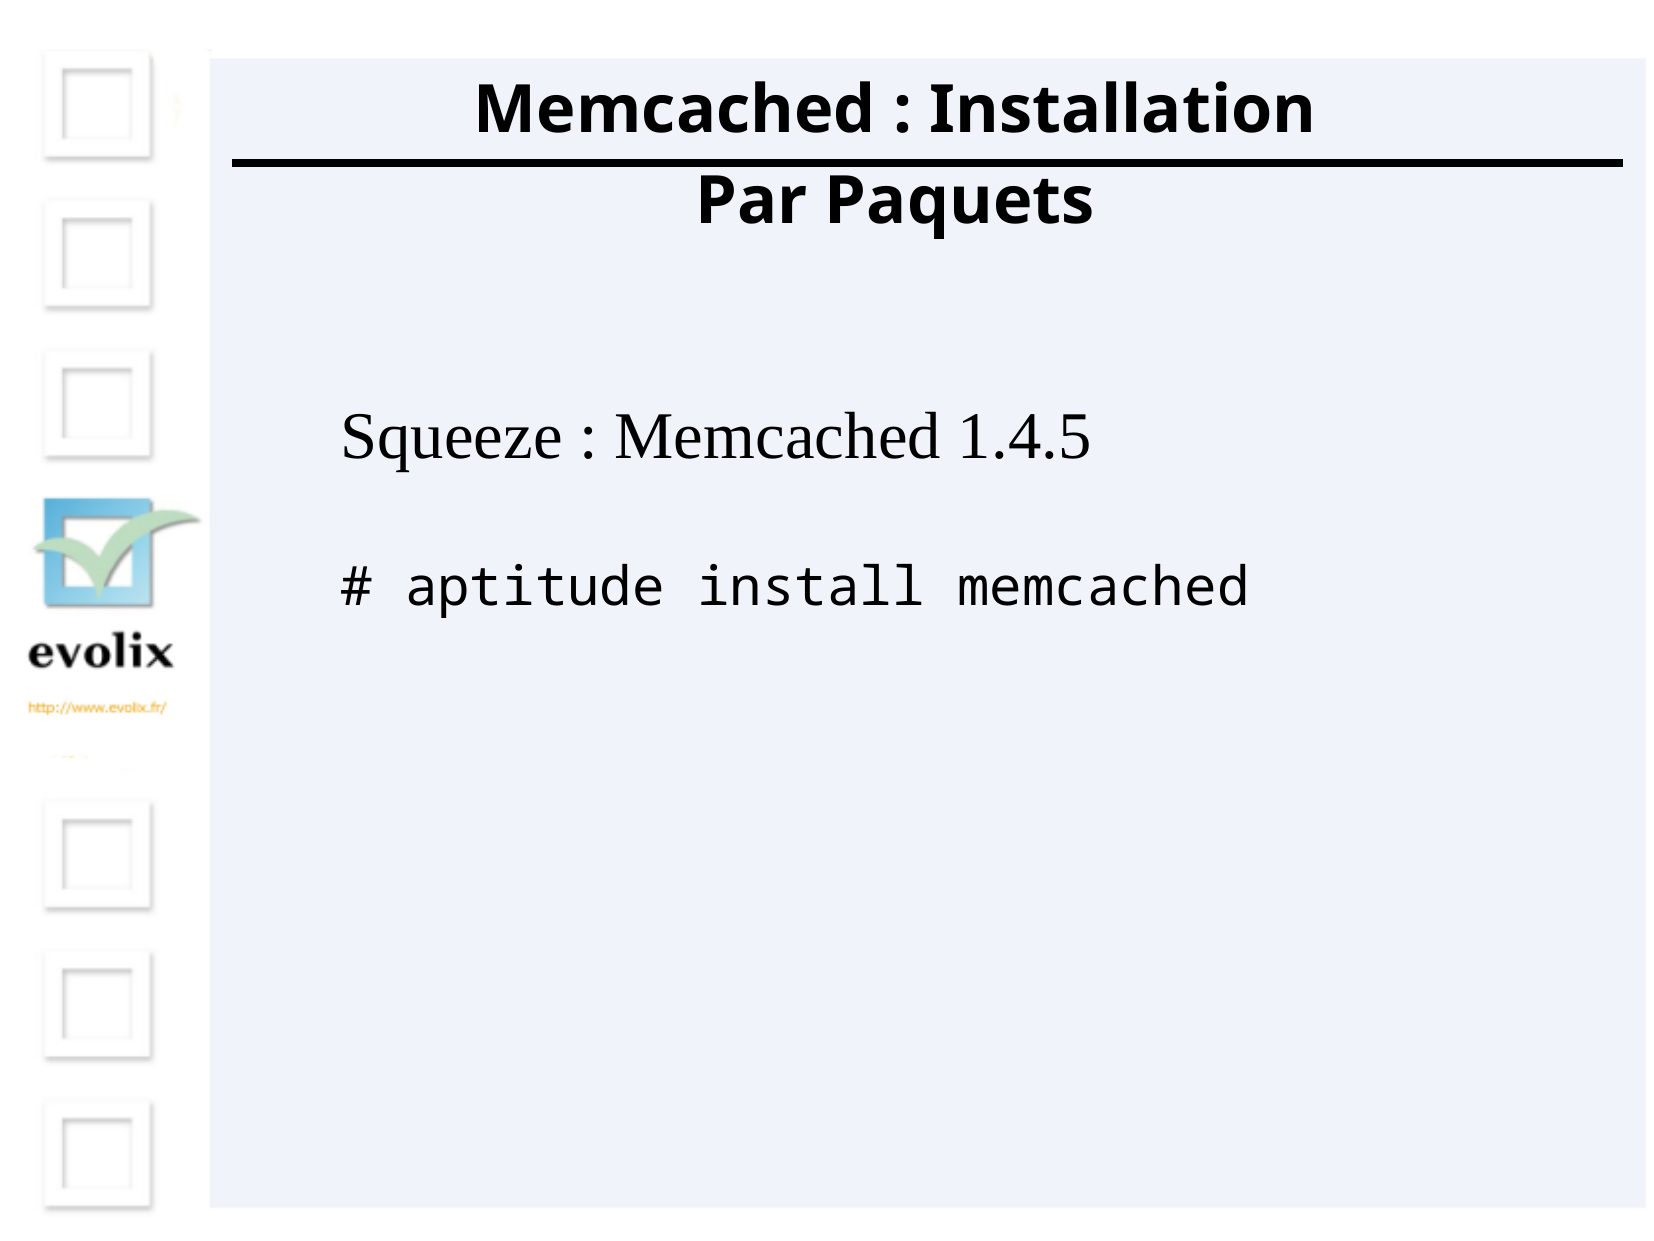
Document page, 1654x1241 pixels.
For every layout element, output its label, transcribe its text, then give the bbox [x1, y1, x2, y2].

title Memcached : Installation Par Paquets [408, 45, 1383, 259]
picture [0, 49, 1654, 1218]
subtitle Squeeze : Memcached 1.4.5 # aptitude install memcached [265, 275, 1654, 745]
